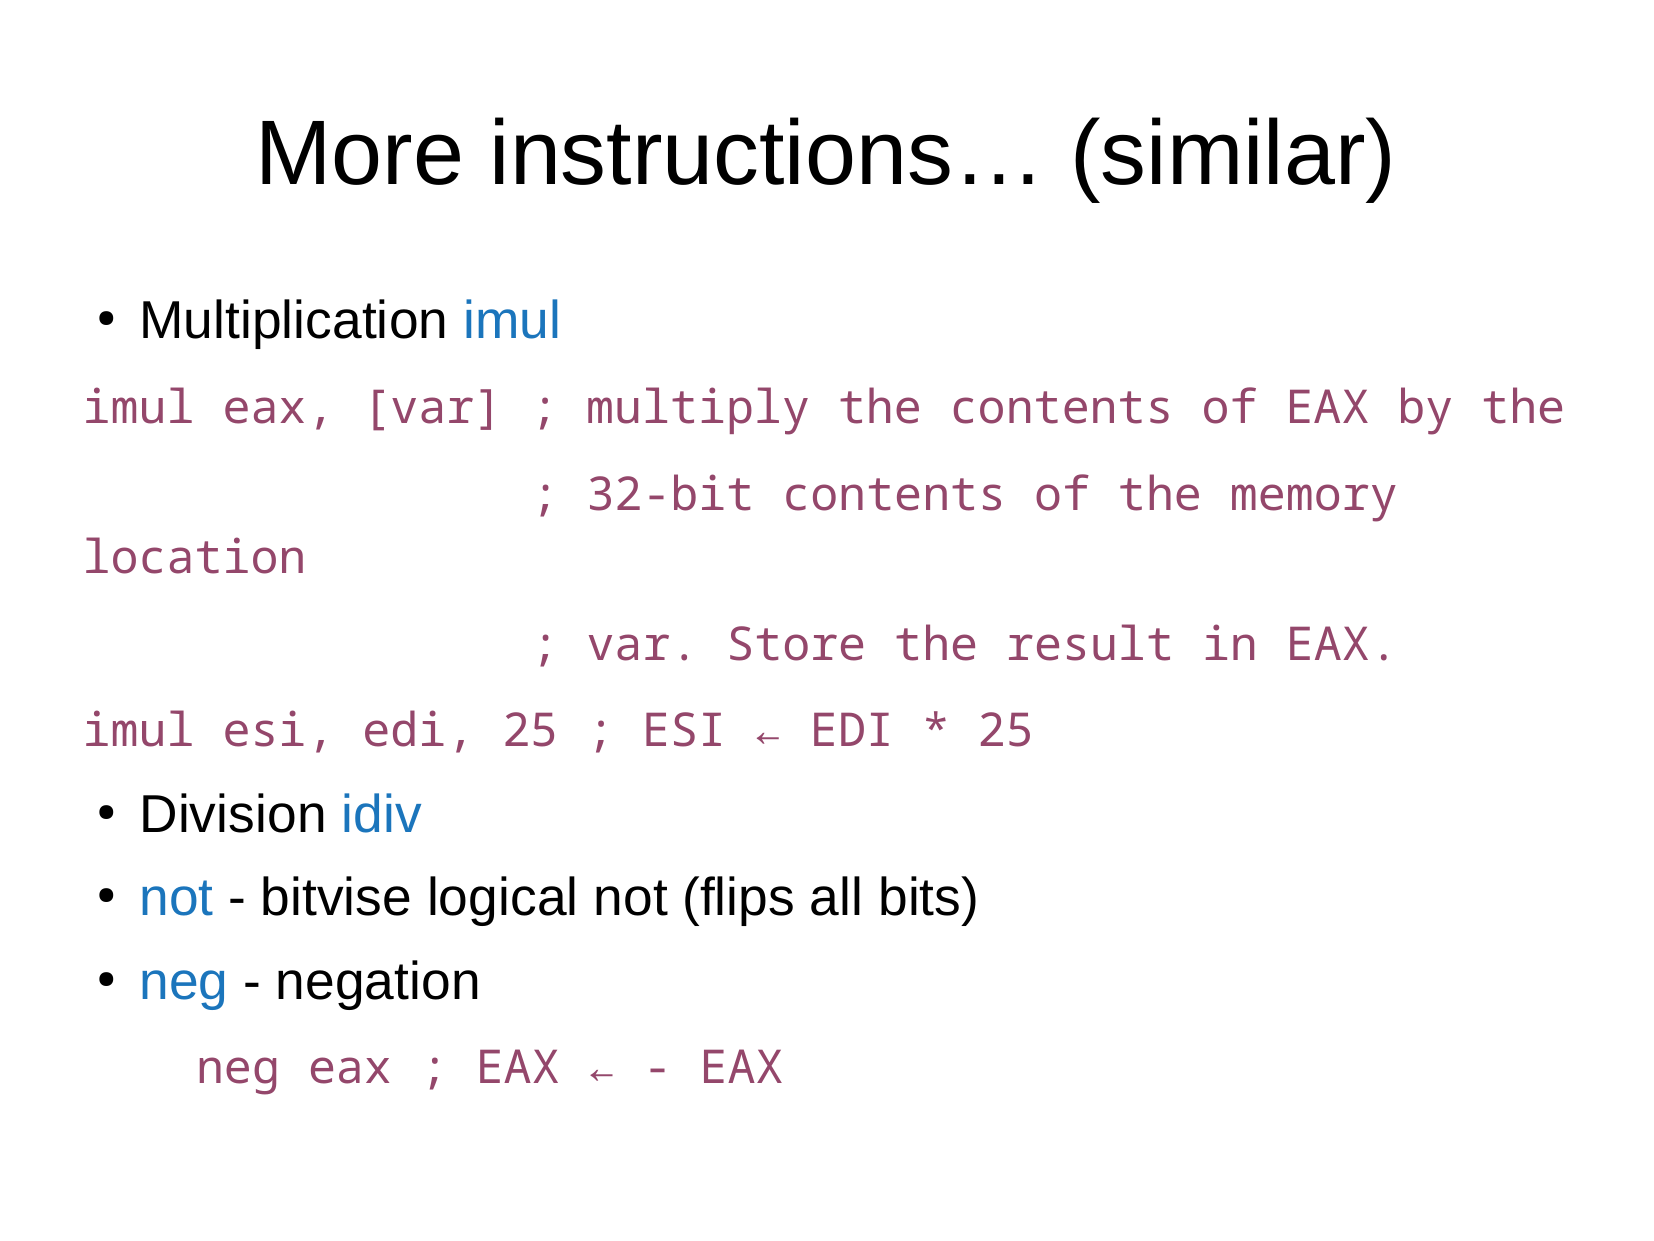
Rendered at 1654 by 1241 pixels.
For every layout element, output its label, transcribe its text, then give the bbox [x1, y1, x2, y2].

list Multiplication imul imul eax, [var] ; multiply the contents of EAX by the ; 32-bit contents of the memory location ; var. Store the result in EAX. imul esi, edi, 25 ; ESI ← EDI * 25 Division idiv not - bitvise logical not (flips all bits) neg - negation neg eax ; EAX ← - EAX [82, 290, 1571, 1126]
title More instructions… (similar) [82, 49, 1571, 257]
